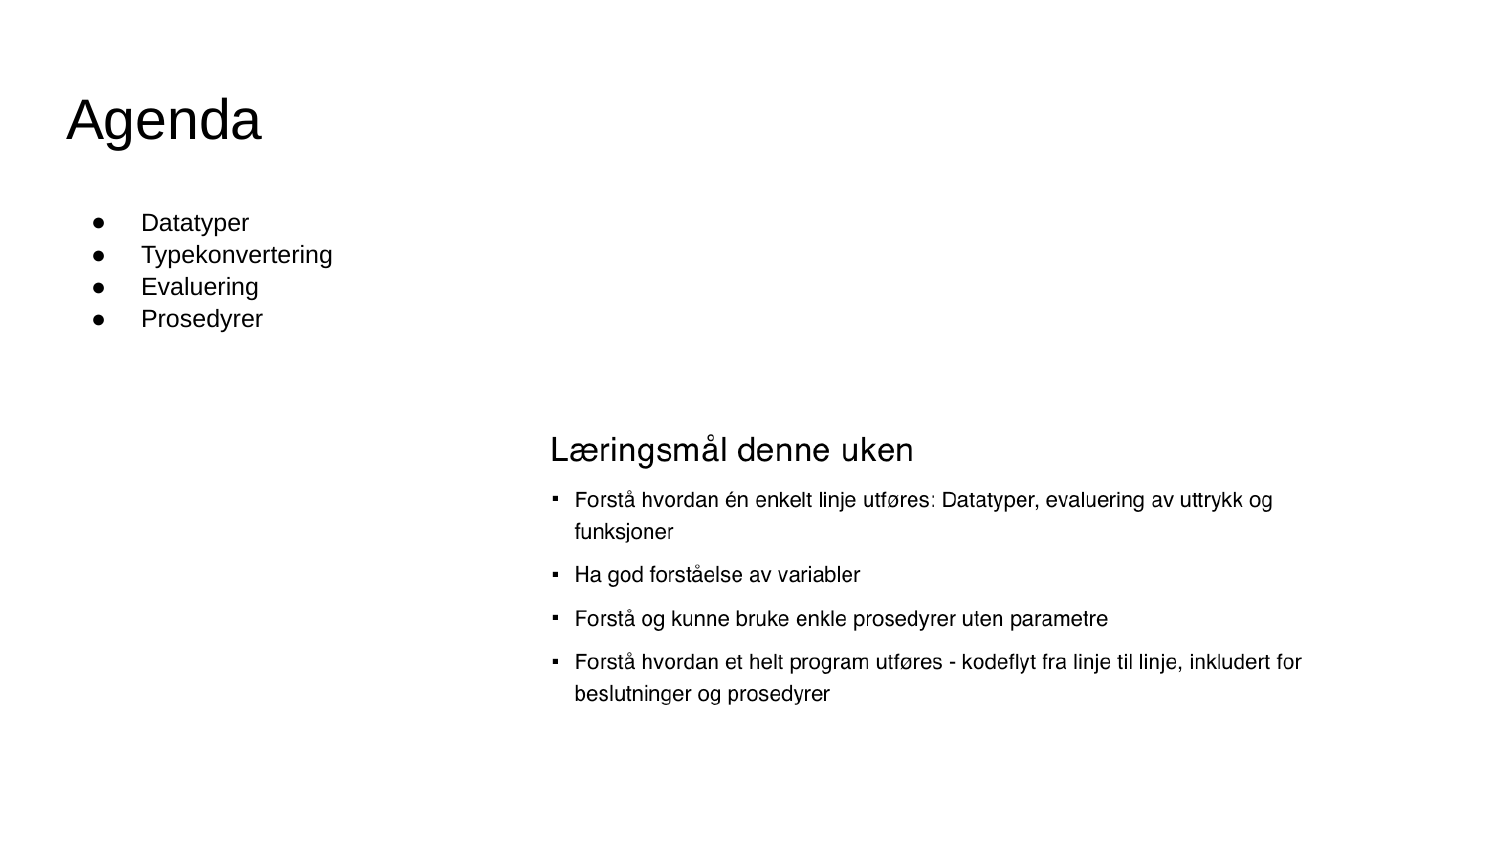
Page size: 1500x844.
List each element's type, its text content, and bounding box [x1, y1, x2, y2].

list Datatyper Typekonvertering Evaluering Prosedyrer [51, 189, 1449, 750]
picture [515, 402, 1352, 750]
title Agenda [51, 72, 1449, 167]
